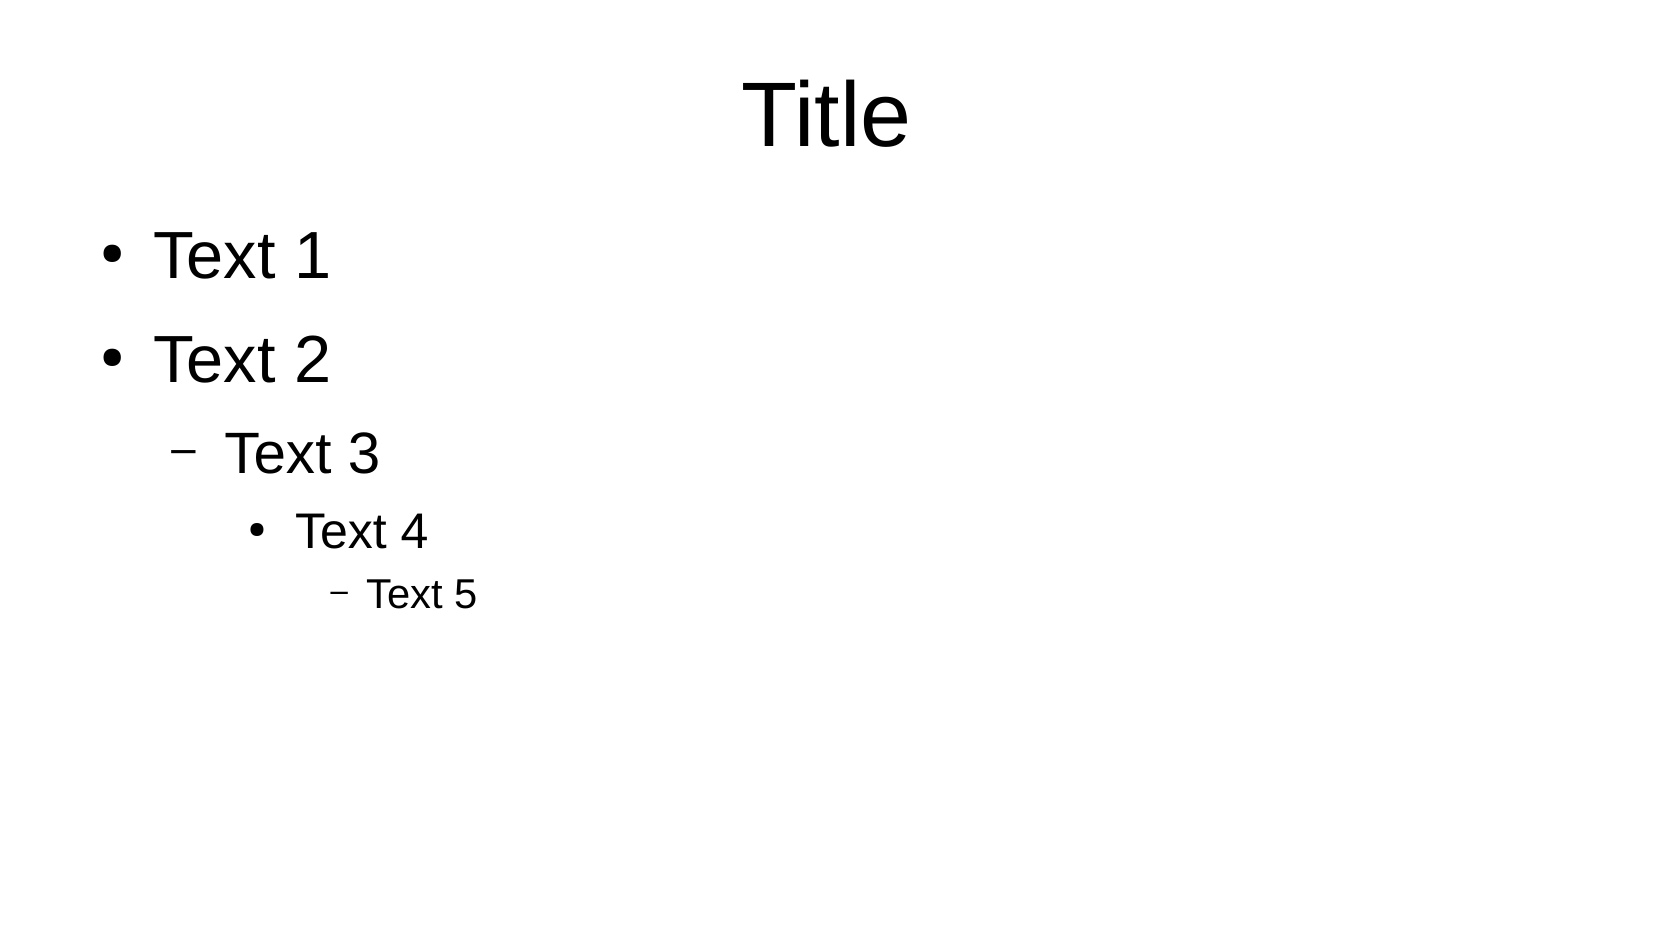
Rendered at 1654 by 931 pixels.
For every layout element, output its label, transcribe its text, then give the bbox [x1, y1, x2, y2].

title Title [82, 37, 1571, 193]
list Text 1 Text 2 Text 3 Text 4 Text 5 [82, 217, 1571, 758]
